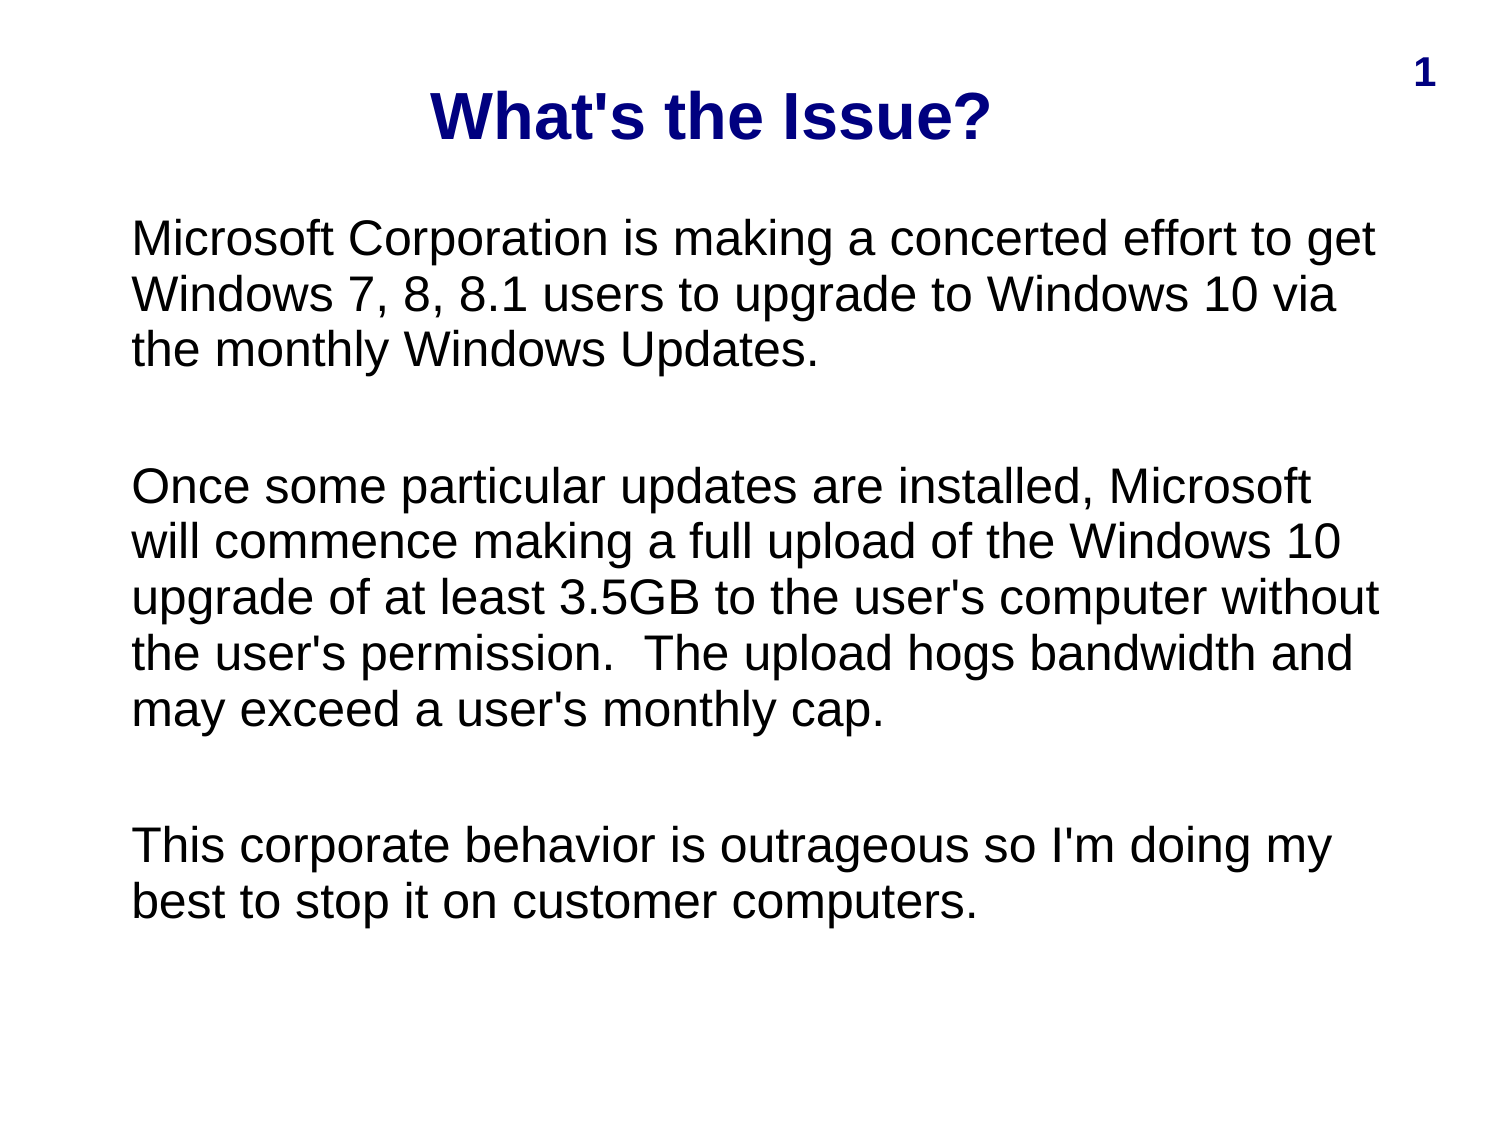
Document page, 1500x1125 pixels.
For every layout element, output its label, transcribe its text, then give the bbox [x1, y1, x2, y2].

text_box 1 [1387, 37, 1463, 103]
title What's the Issue? [412, 45, 1013, 188]
list Microsoft Corporation is making a concerted effort to get Windows 7, 8, 8.1 users to upgrade to Windows 10 via the monthly Windows Updates. Once some particular updates are installed, Microsoft will commence making a full upload of the Windows 10 upgrade of at least 3.5GB to the user's computer without the user's permission. The upload hogs bandwidth and may exceed a user's monthly cap. This corporate behavior is outrageous so I'm doing my best to stop it on customer computers. [75, 210, 1388, 938]
